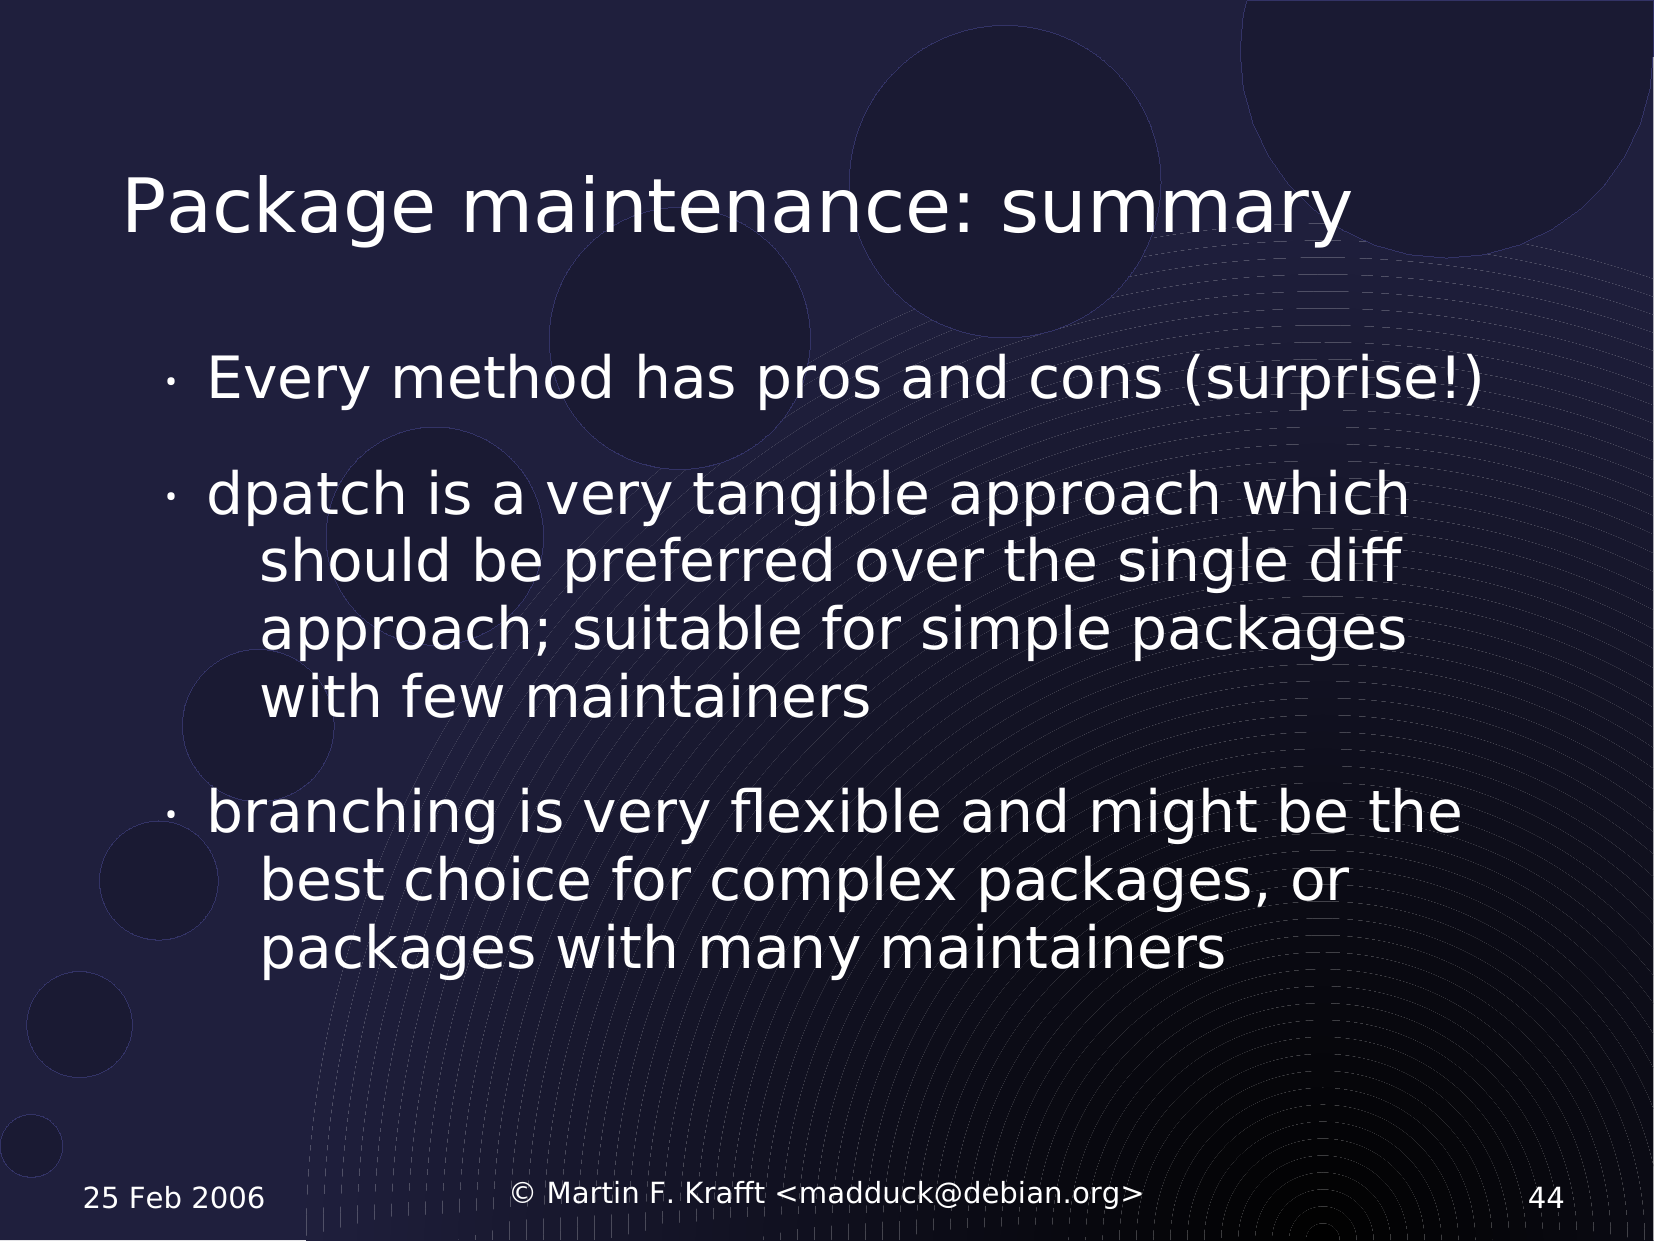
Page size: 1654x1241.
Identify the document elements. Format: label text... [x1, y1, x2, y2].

title Package maintenance: summary [121, 102, 1534, 311]
list Every method has pros and cons (surprise!) dpatch is a very tangible approach which should be preferred over the single diff approach; suitable for simple packages with few maintainers branching is very flexible and might be the best choice for complex packages, or packages with many maintainers [118, 344, 1534, 1127]
